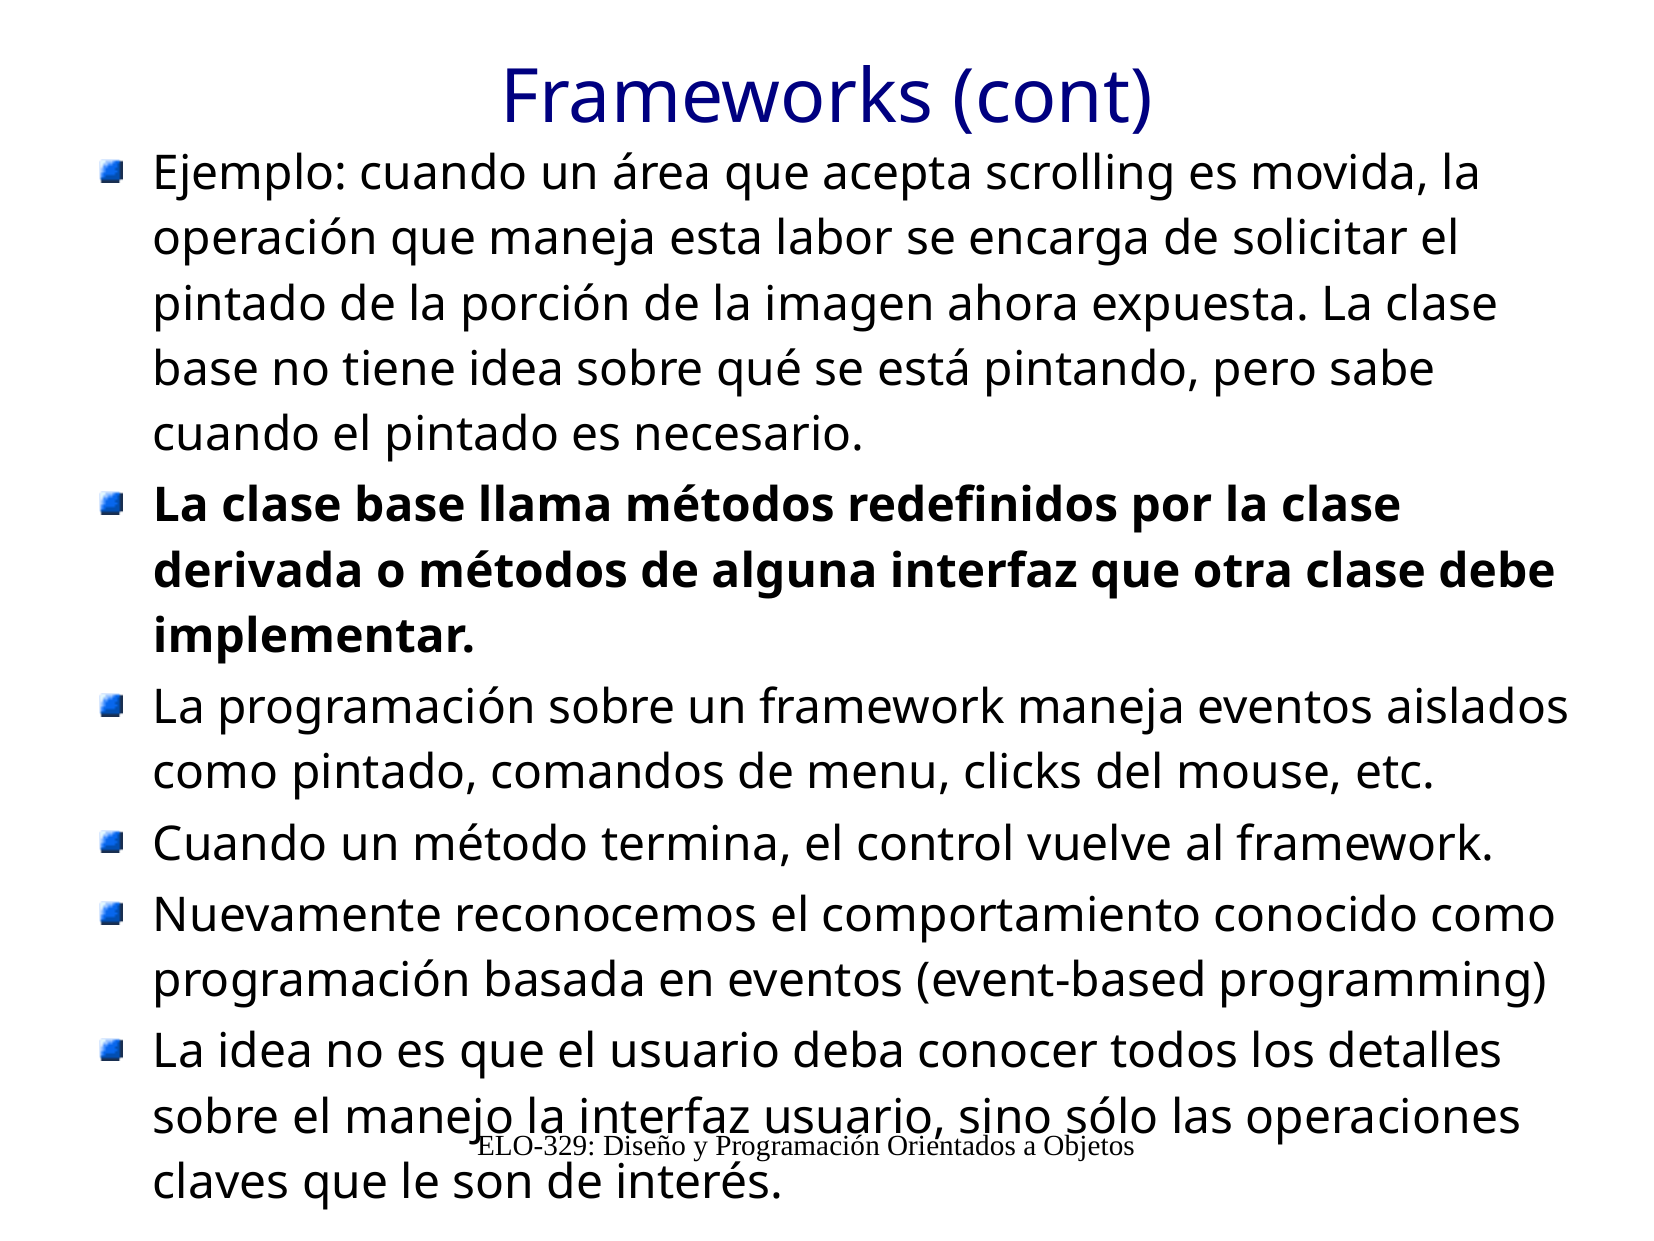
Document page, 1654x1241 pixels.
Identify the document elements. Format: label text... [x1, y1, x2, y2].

list Ejemplo: cuando un área que acepta scrolling es movida, la operación que maneja esta labor se encarga de solicitar el pintado de la porción de la imagen ahora expuesta. La clase base no tiene idea sobre qué se está pintando, pero sabe cuando el pintado es necesario. La clase base llama métodos redefinidos por la clase derivada o métodos de alguna interfaz que otra clase debe implementar. La programación sobre un framework maneja eventos aislados como pintado, comandos de menu, clicks del mouse, etc. Cuando un método termina, el control vuelve al framework. Nuevamente reconocemos el comportamiento conocido como programación basada en eventos (event-based programming)‏ La idea no es que el usuario deba conocer todos los detalles sobre el manejo la interfaz usuario, sino sólo las operaciones claves que le son de interés. [81, 138, 1604, 1125]
title Frameworks (cont)‏ [82, 43, 1571, 138]
